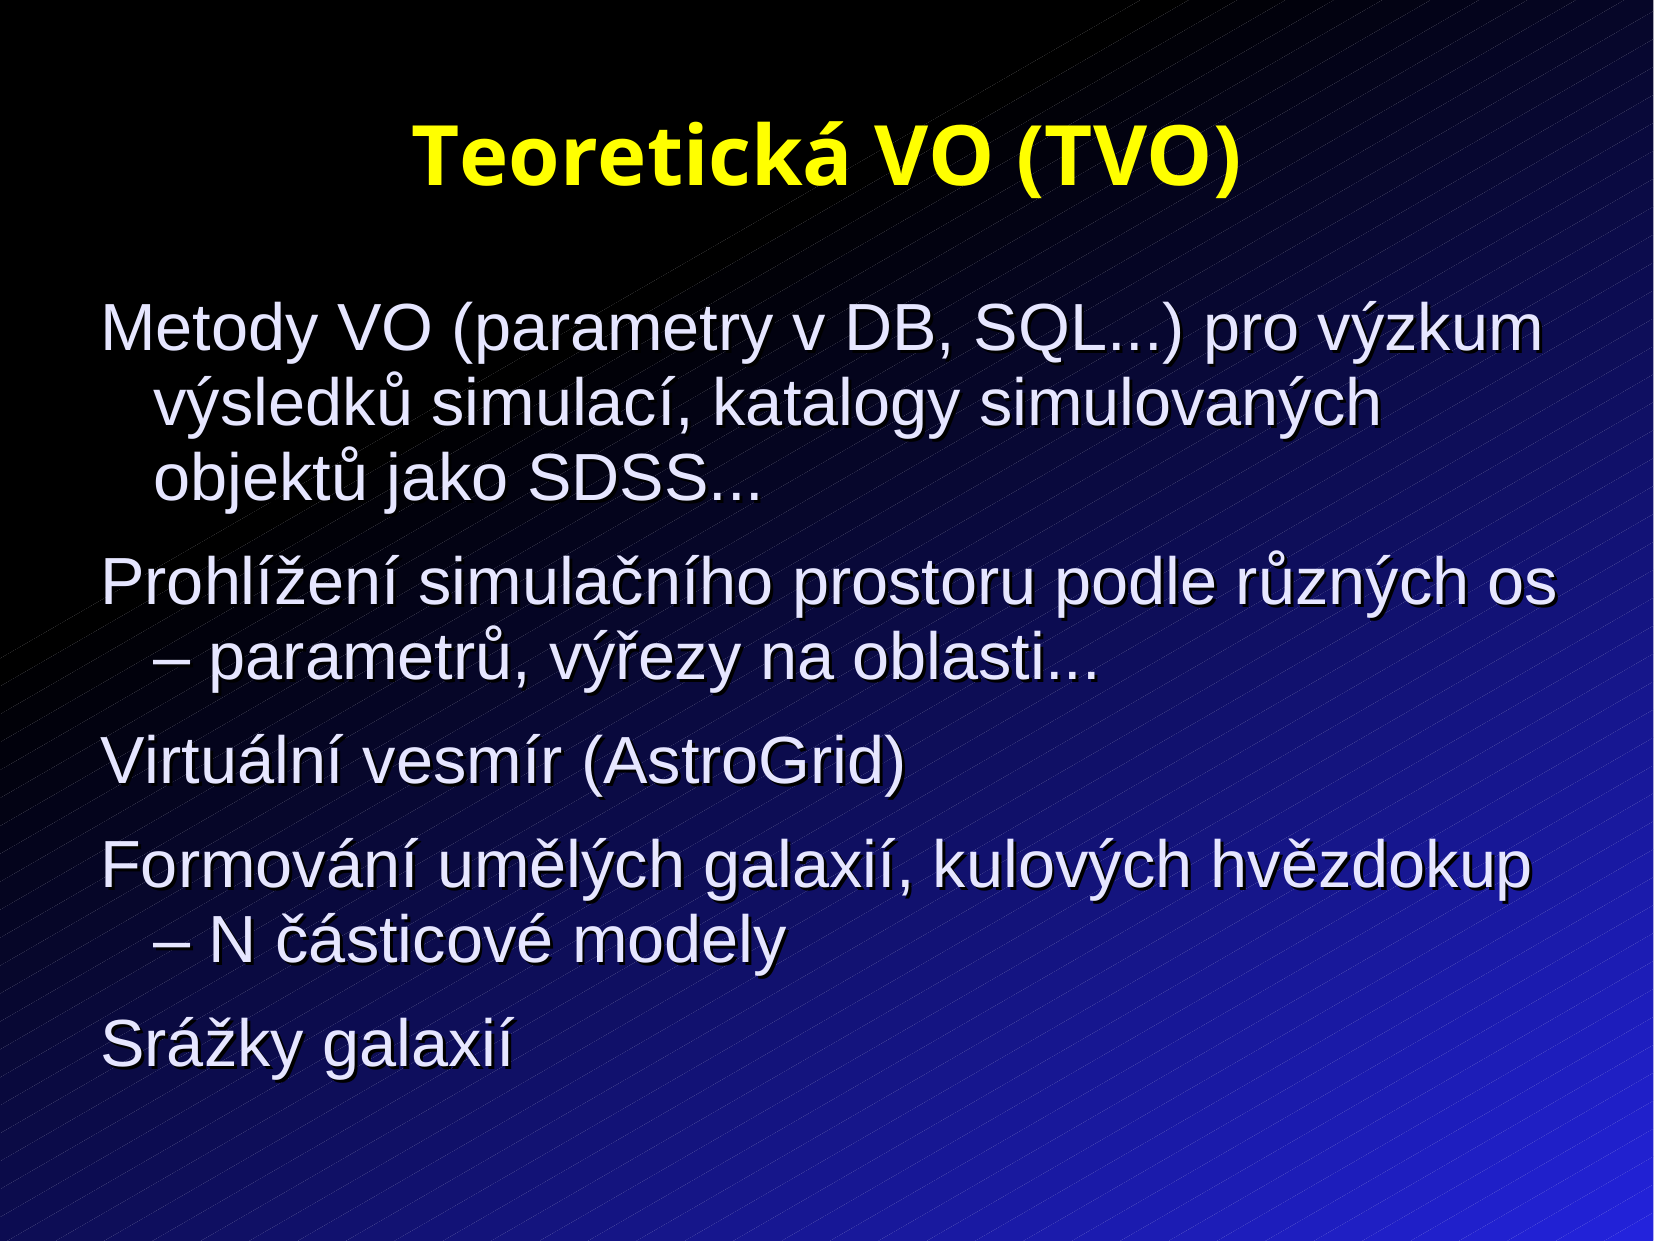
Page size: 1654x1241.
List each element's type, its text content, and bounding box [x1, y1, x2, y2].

title Teoretická VO (TVO) [82, 49, 1571, 257]
list Metody VO (parametry v DB, SQL...) pro výzkum výsledků simulací, katalogy simulovaných objektů jako SDSS... Prohlížení simulačního prostoru podle různých os – parametrů, výřezy na oblasti... Virtuální vesmír (AstroGrid) Formování umělých galaxií, kulových hvězdokup – N částicové modely Srážky galaxií [82, 290, 1571, 1109]
